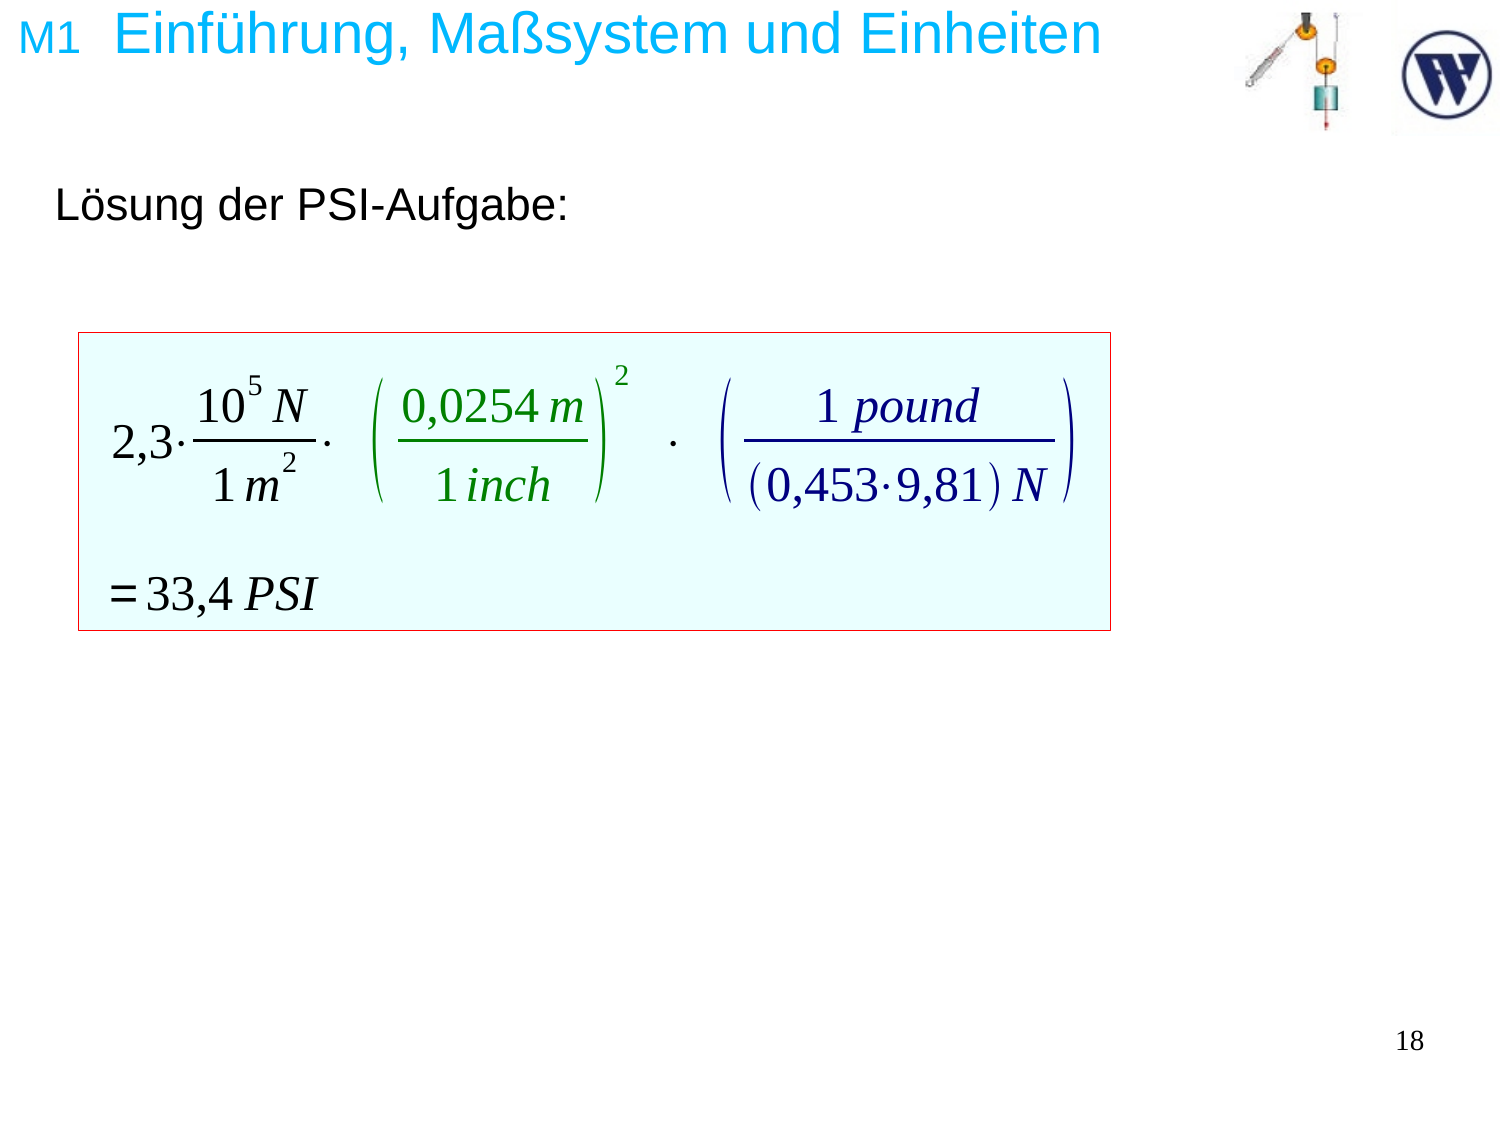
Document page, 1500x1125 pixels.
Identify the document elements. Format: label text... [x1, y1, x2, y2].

chart [103, 358, 1089, 625]
picture [1234, 0, 1363, 133]
text_box [78, 332, 1110, 630]
picture [1391, 0, 1500, 136]
text_box Lösung der PSI-Aufgabe: [39, 171, 1205, 238]
